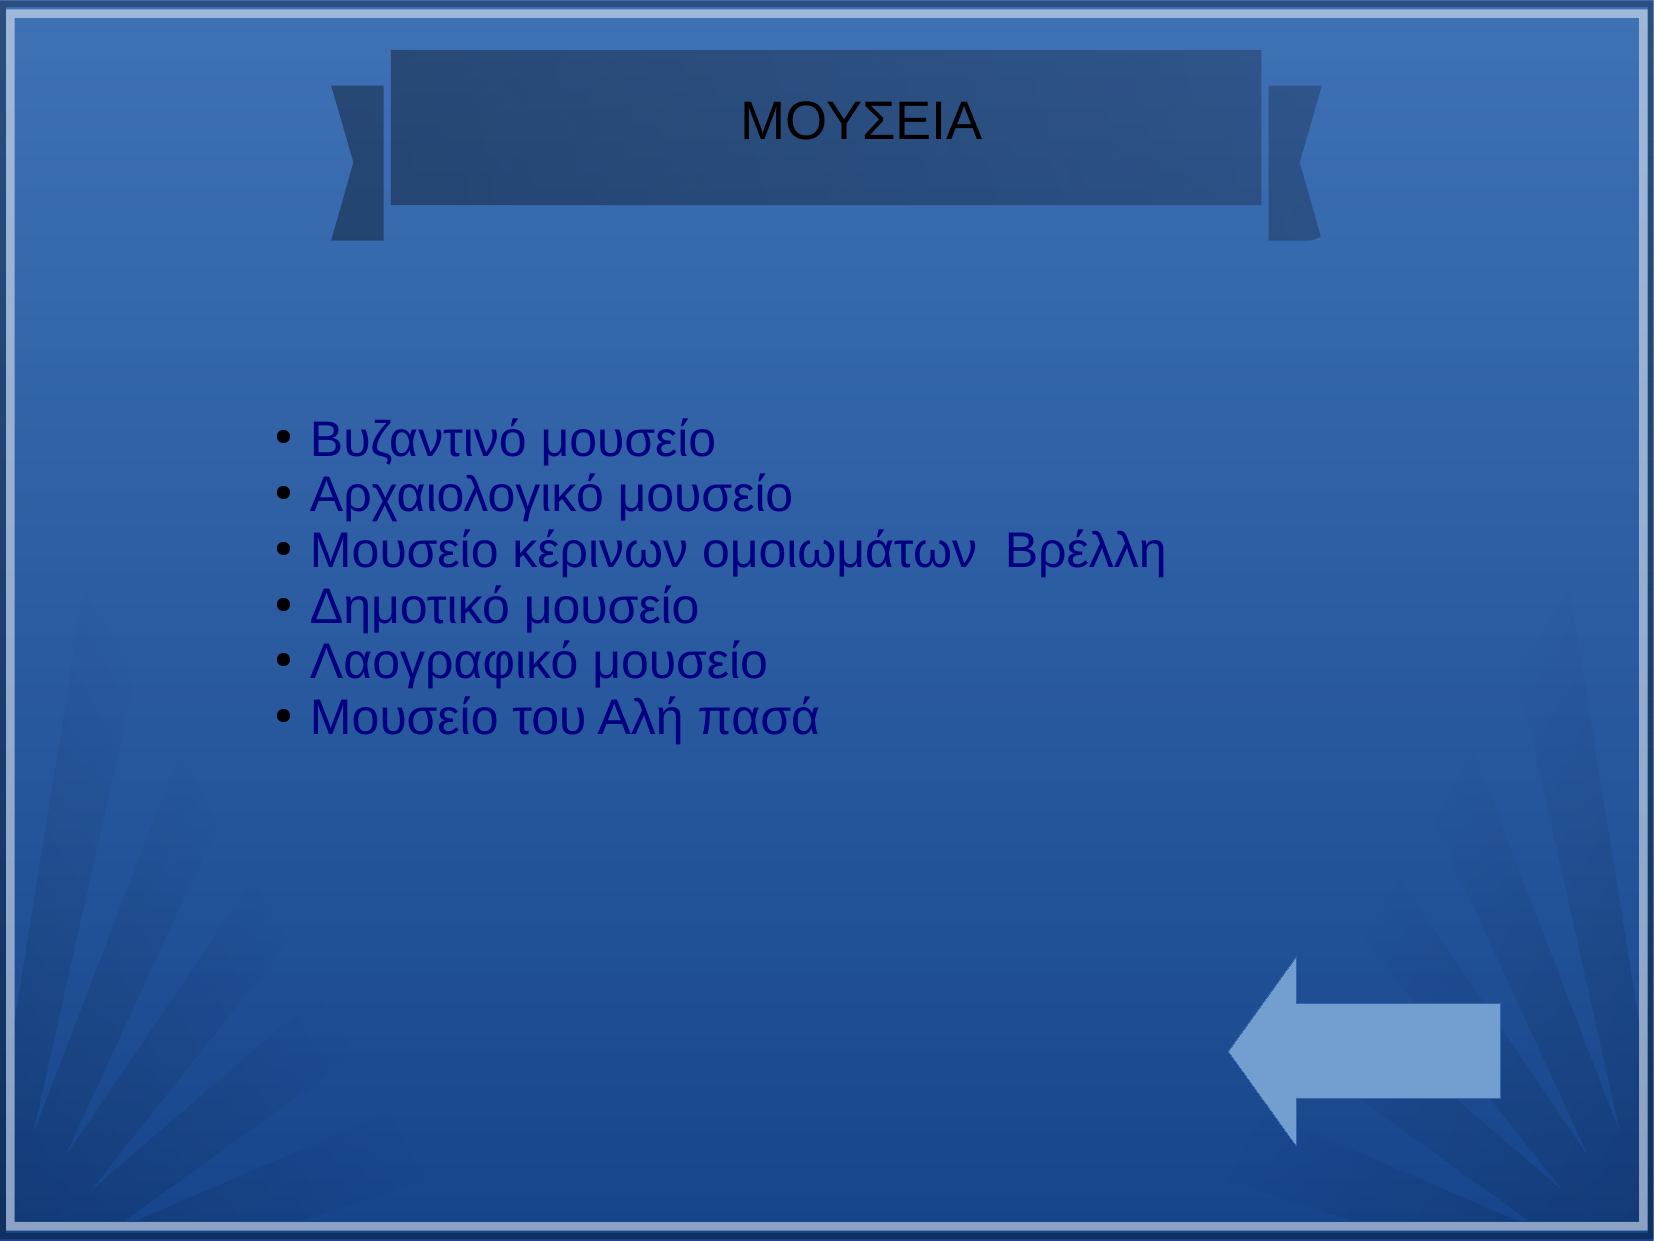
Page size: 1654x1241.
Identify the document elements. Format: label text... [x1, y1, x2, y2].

text_box Βυζαντινό μουσείο Αρχαιολογικό μουσείο Μουσείο κέρινων ομοιωμάτων Βρέλλη Δημοτικό μουσείο Λαογραφικό μουσείο Μουσείο του Αλή πασά [259, 403, 1394, 756]
text_box [1228, 956, 1501, 1146]
text_box ΜΟΥΣΕΙΑ [460, 82, 1264, 159]
